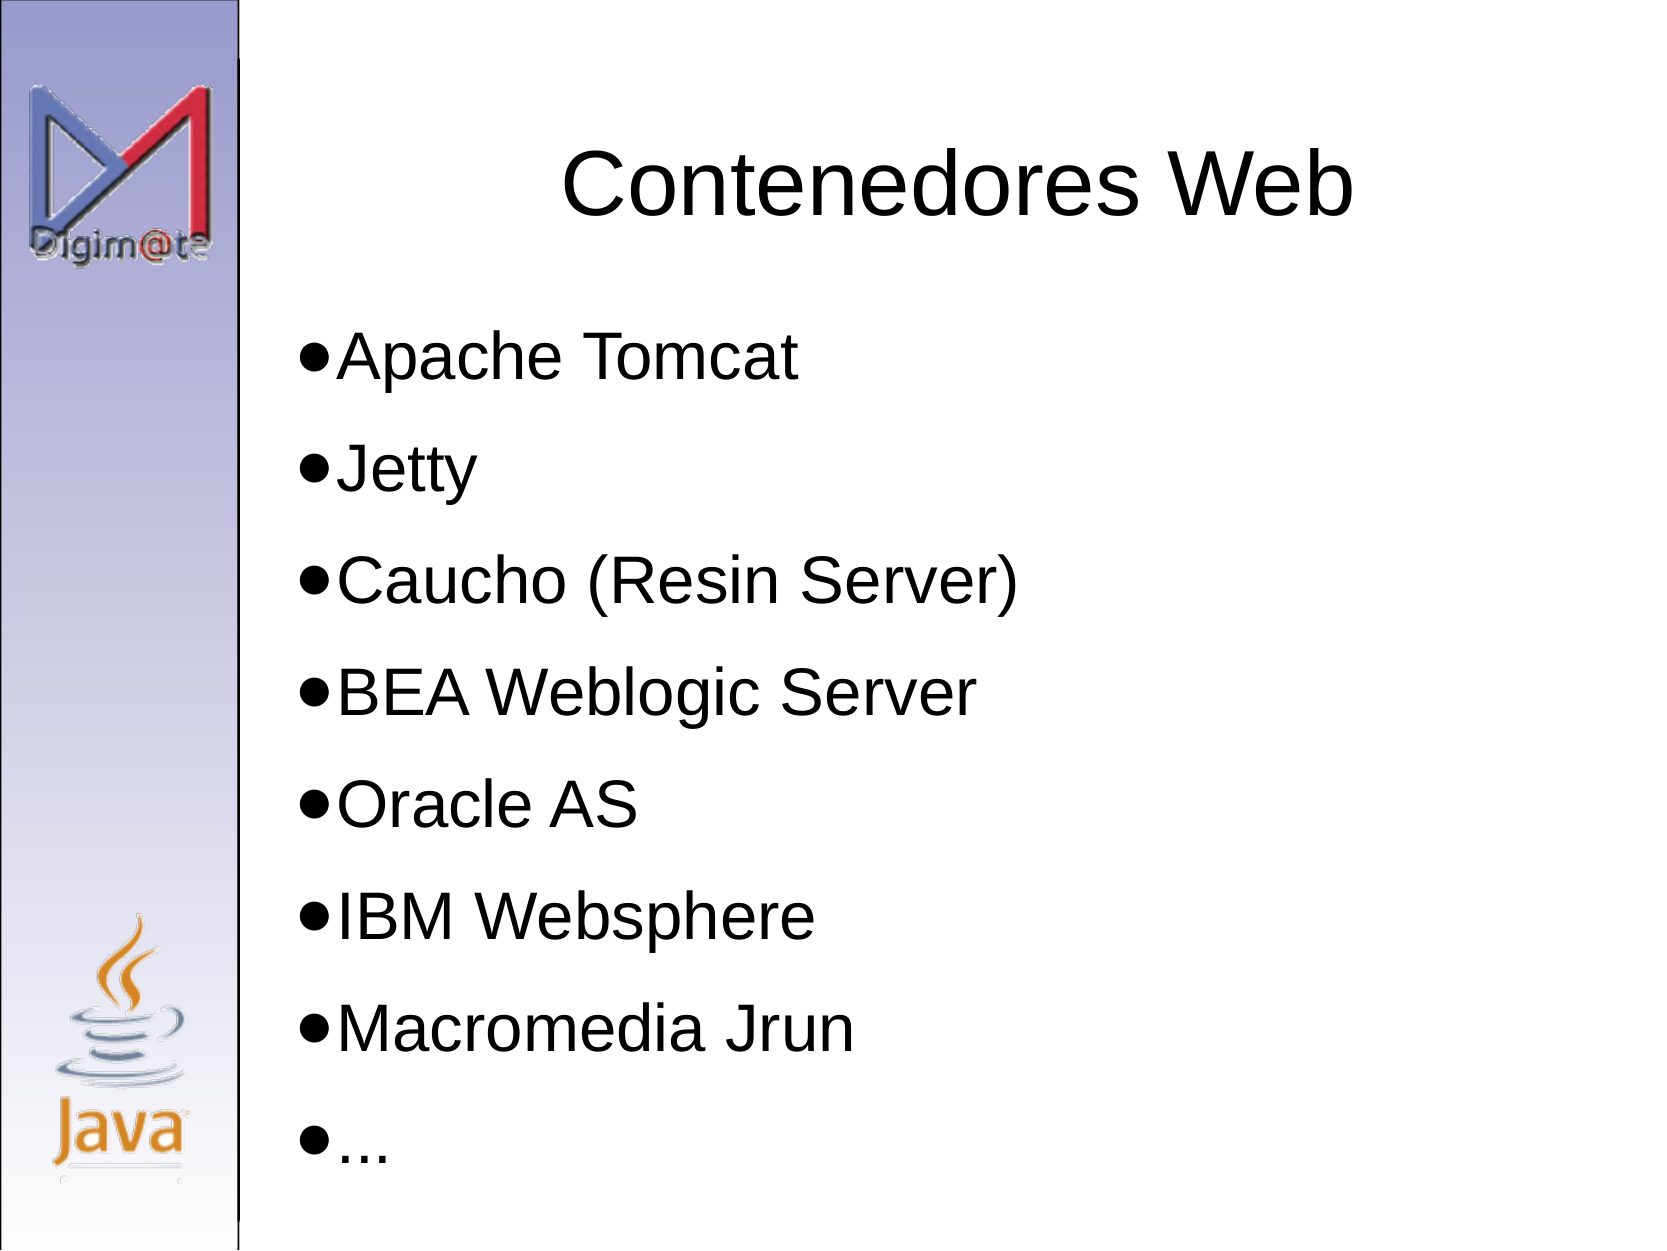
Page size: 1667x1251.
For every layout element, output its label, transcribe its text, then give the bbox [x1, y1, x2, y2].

list Apache Tomcat Jetty Caucho (Resin Server) BEA Weblogic Server Oracle AS IBM Websphere Macromedia Jrun ... [267, 297, 1596, 1130]
picture [0, 0, 1667, 1250]
title Contenedores Web [267, 65, 1650, 281]
